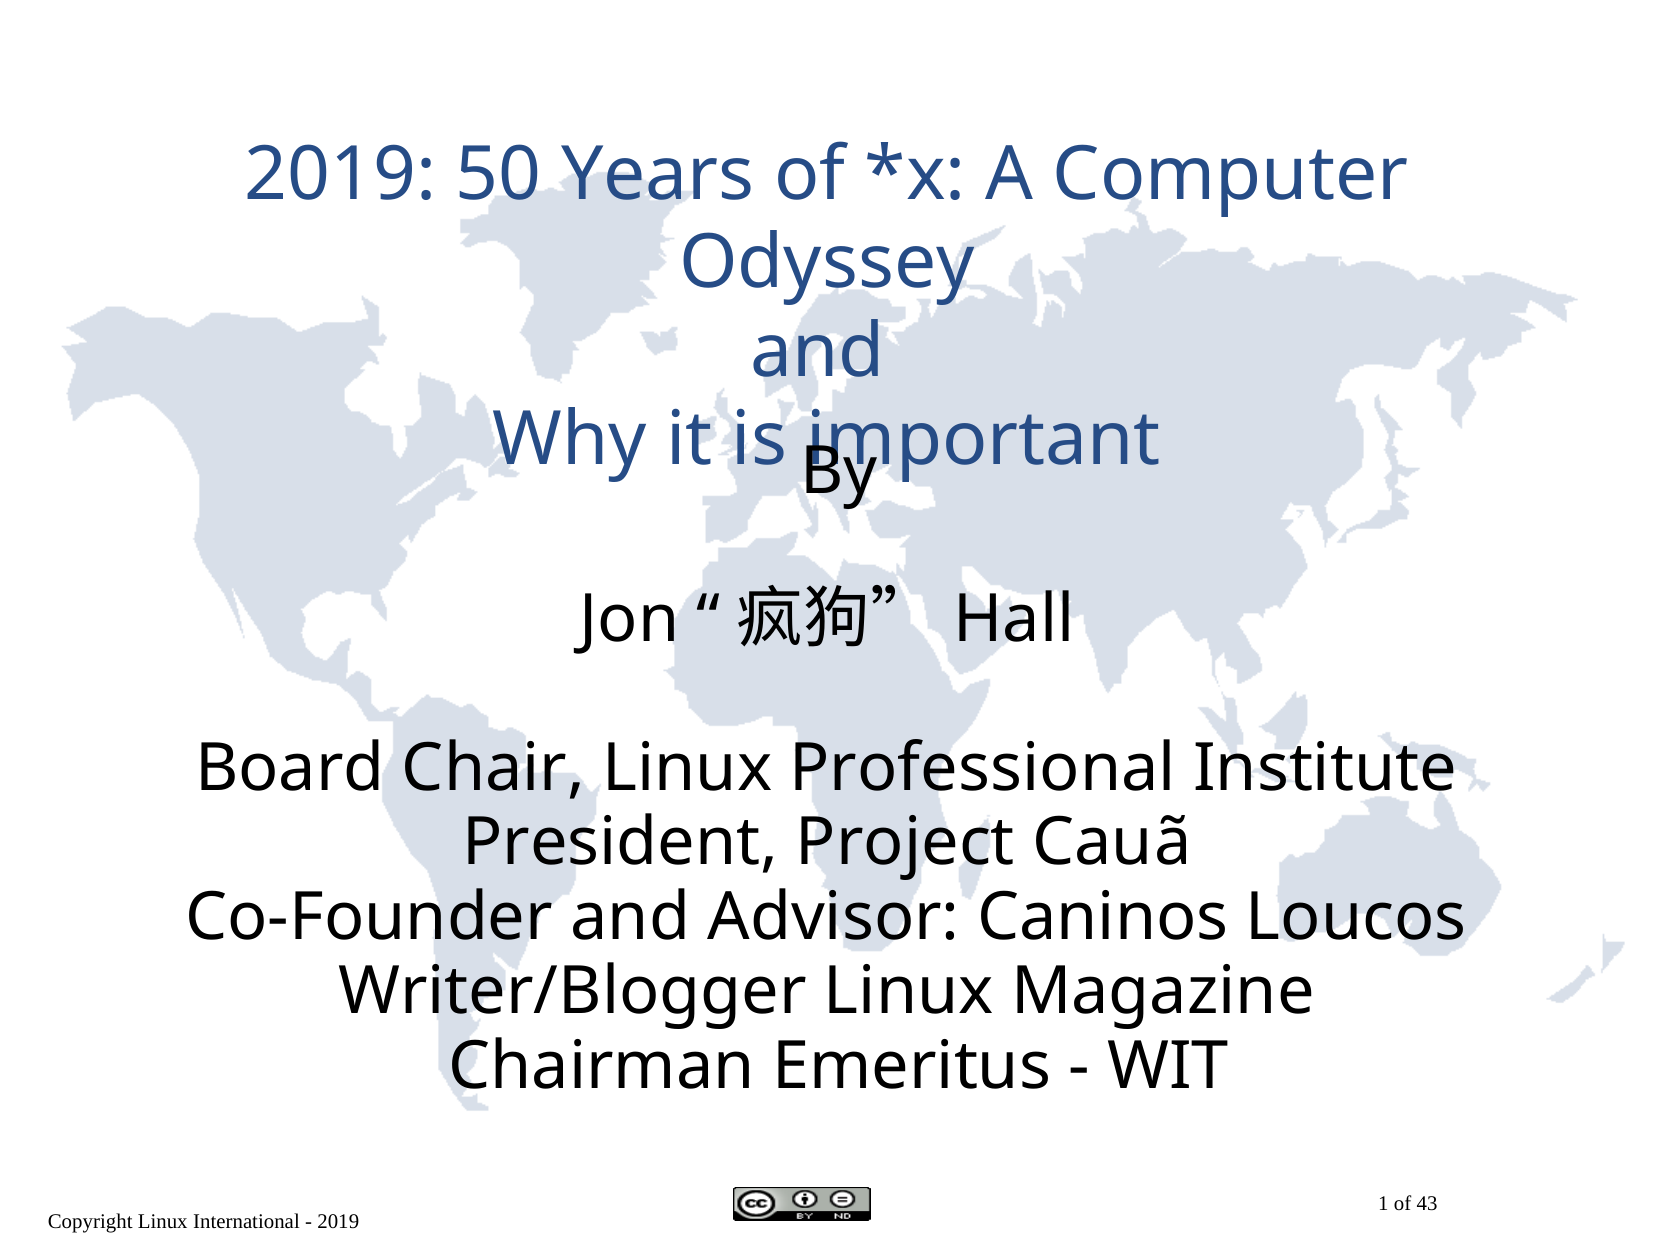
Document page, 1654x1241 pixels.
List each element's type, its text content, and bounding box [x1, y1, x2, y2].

picture [733, 1187, 871, 1221]
picture [37, 91, 1653, 1147]
subtitle By Jon “疯狗”Hall Board Chair, Linux Professional Institute President, Project Cauã Co-Founder and Advisor: Caninos Loucos Writer/Blogger Linux Magazine Chairman Emeritus - WIT [121, 480, 1533, 1127]
title 2019: 50 Years of *x: A Computer Odyssey and Why it is important [121, 154, 1533, 480]
